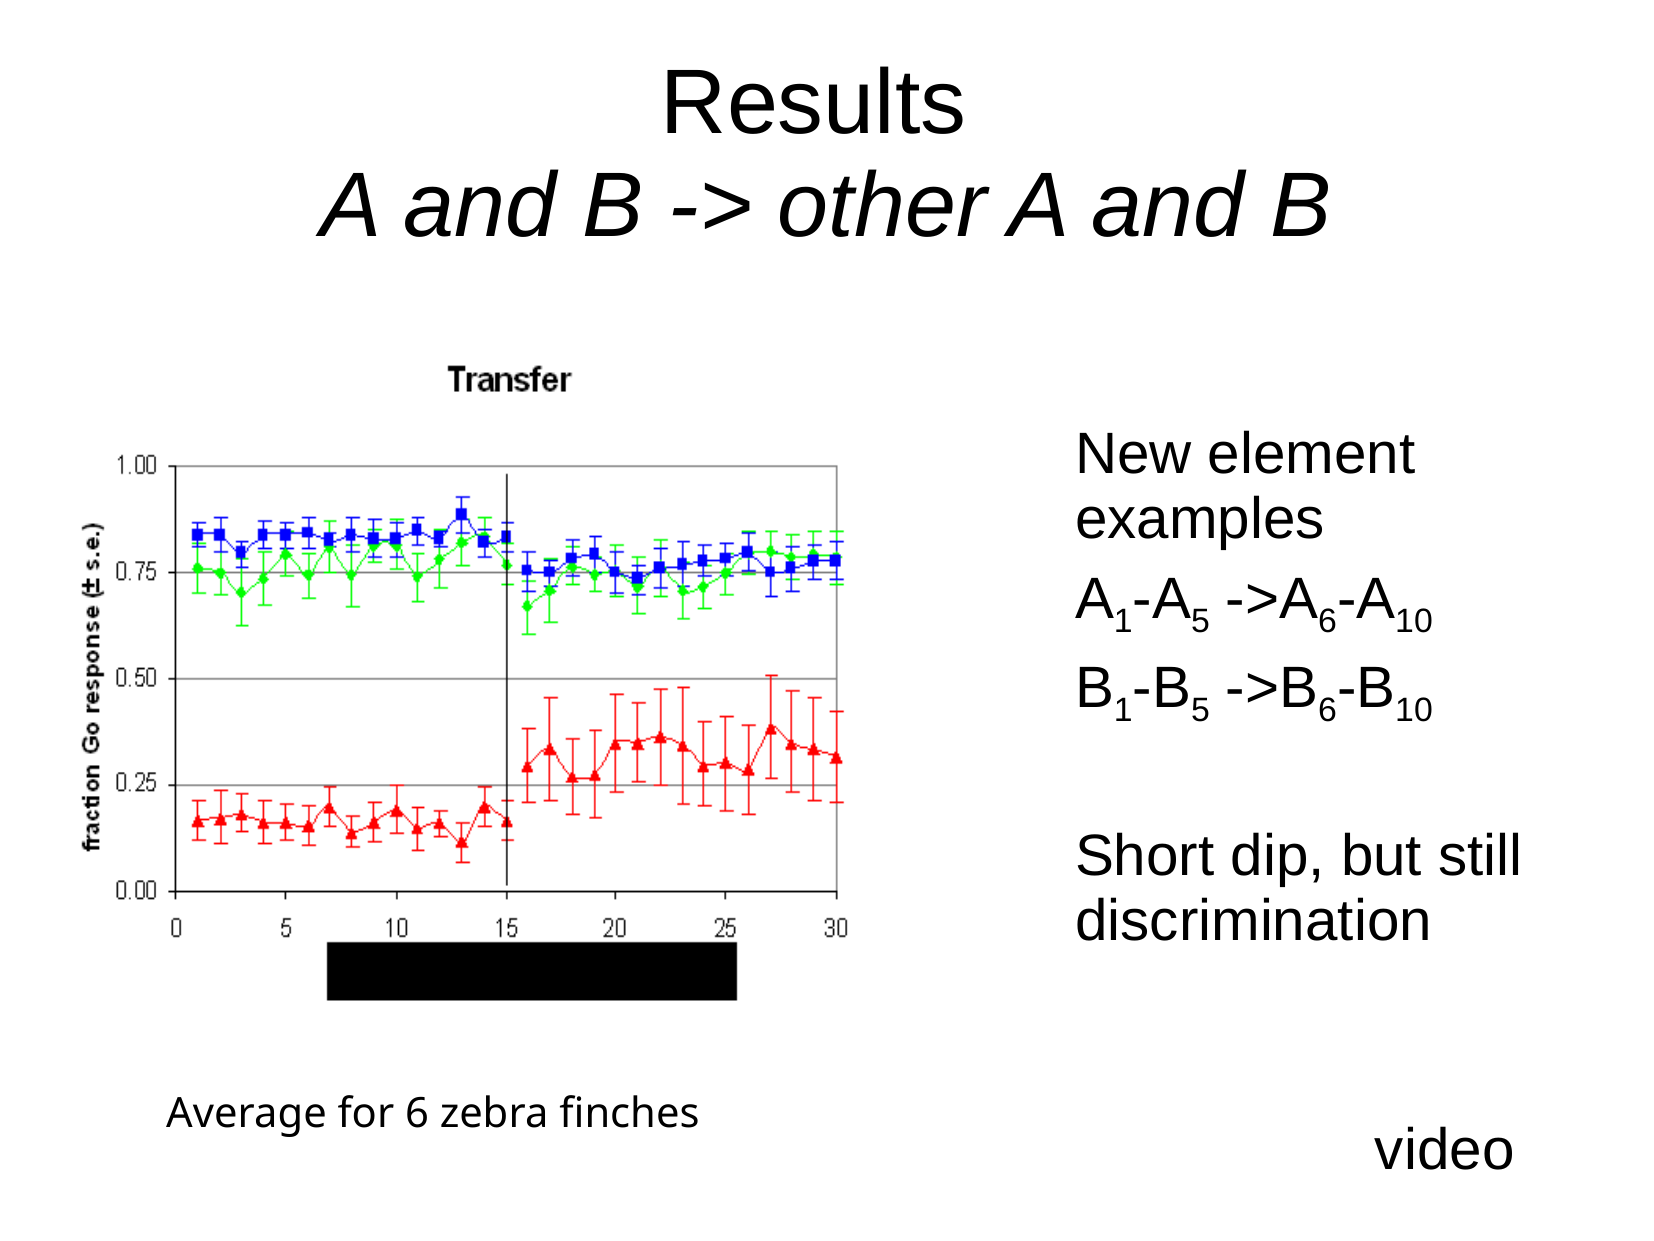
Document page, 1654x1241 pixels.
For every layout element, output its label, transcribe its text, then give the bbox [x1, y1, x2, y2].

picture [32, 325, 1075, 1042]
list New element examples A1-A5 ->A6-A10 B1-B5 ->B6-B10 Short dip, but still discrimination [1005, 413, 1654, 1158]
text_box Average for 6 zebra finches [151, 1074, 1323, 1148]
title Results A and B -> other A and B [82, 23, 1571, 284]
text_box video [1360, 1116, 1654, 1189]
